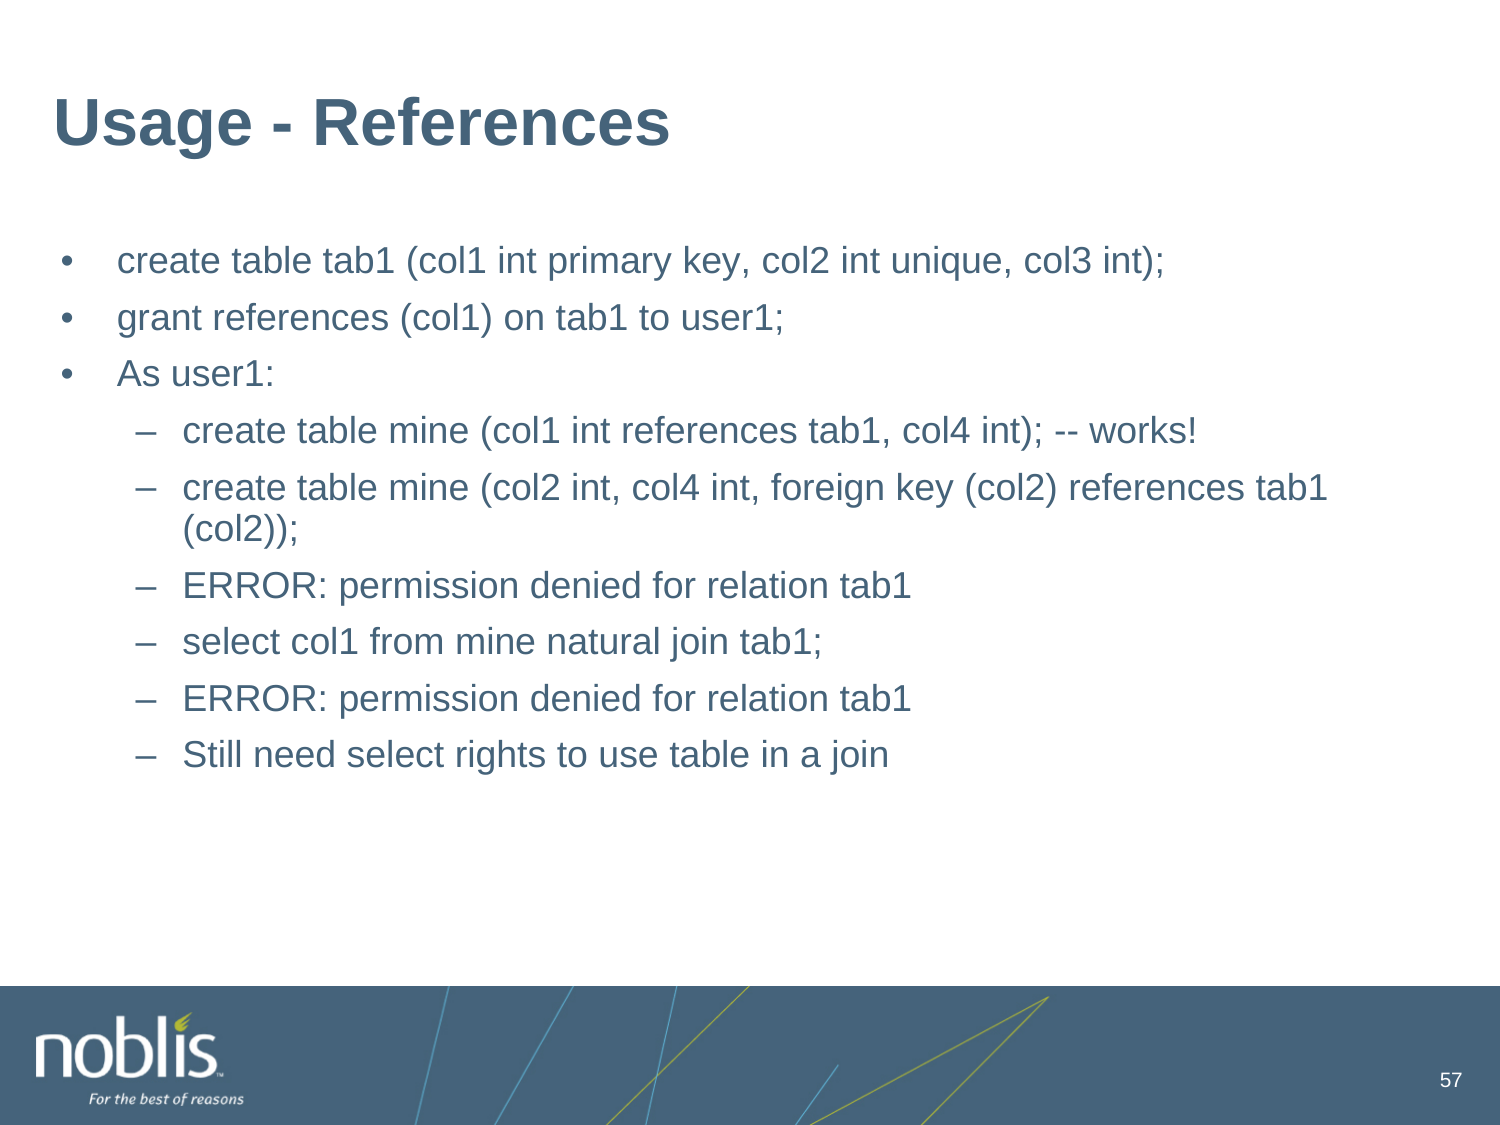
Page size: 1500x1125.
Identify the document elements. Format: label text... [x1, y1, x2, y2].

list create table tab1 (col1 int primary key, col2 int unique, col3 int); grant references (col1) on tab1 to user1; As user1: create table mine (col1 int references tab1, col4 int); -- works! create table mine (col2 int, col4 int, foreign key (col2) references tab1 (col2)); ERROR: permission denied for relation tab1 select col1 from mine natural join tab1; ERROR: permission denied for relation tab1 Still need select rights to use table in a join [60, 239, 1437, 944]
title Usage - References [53, 38, 1438, 211]
picture [0, 986, 1500, 1125]
